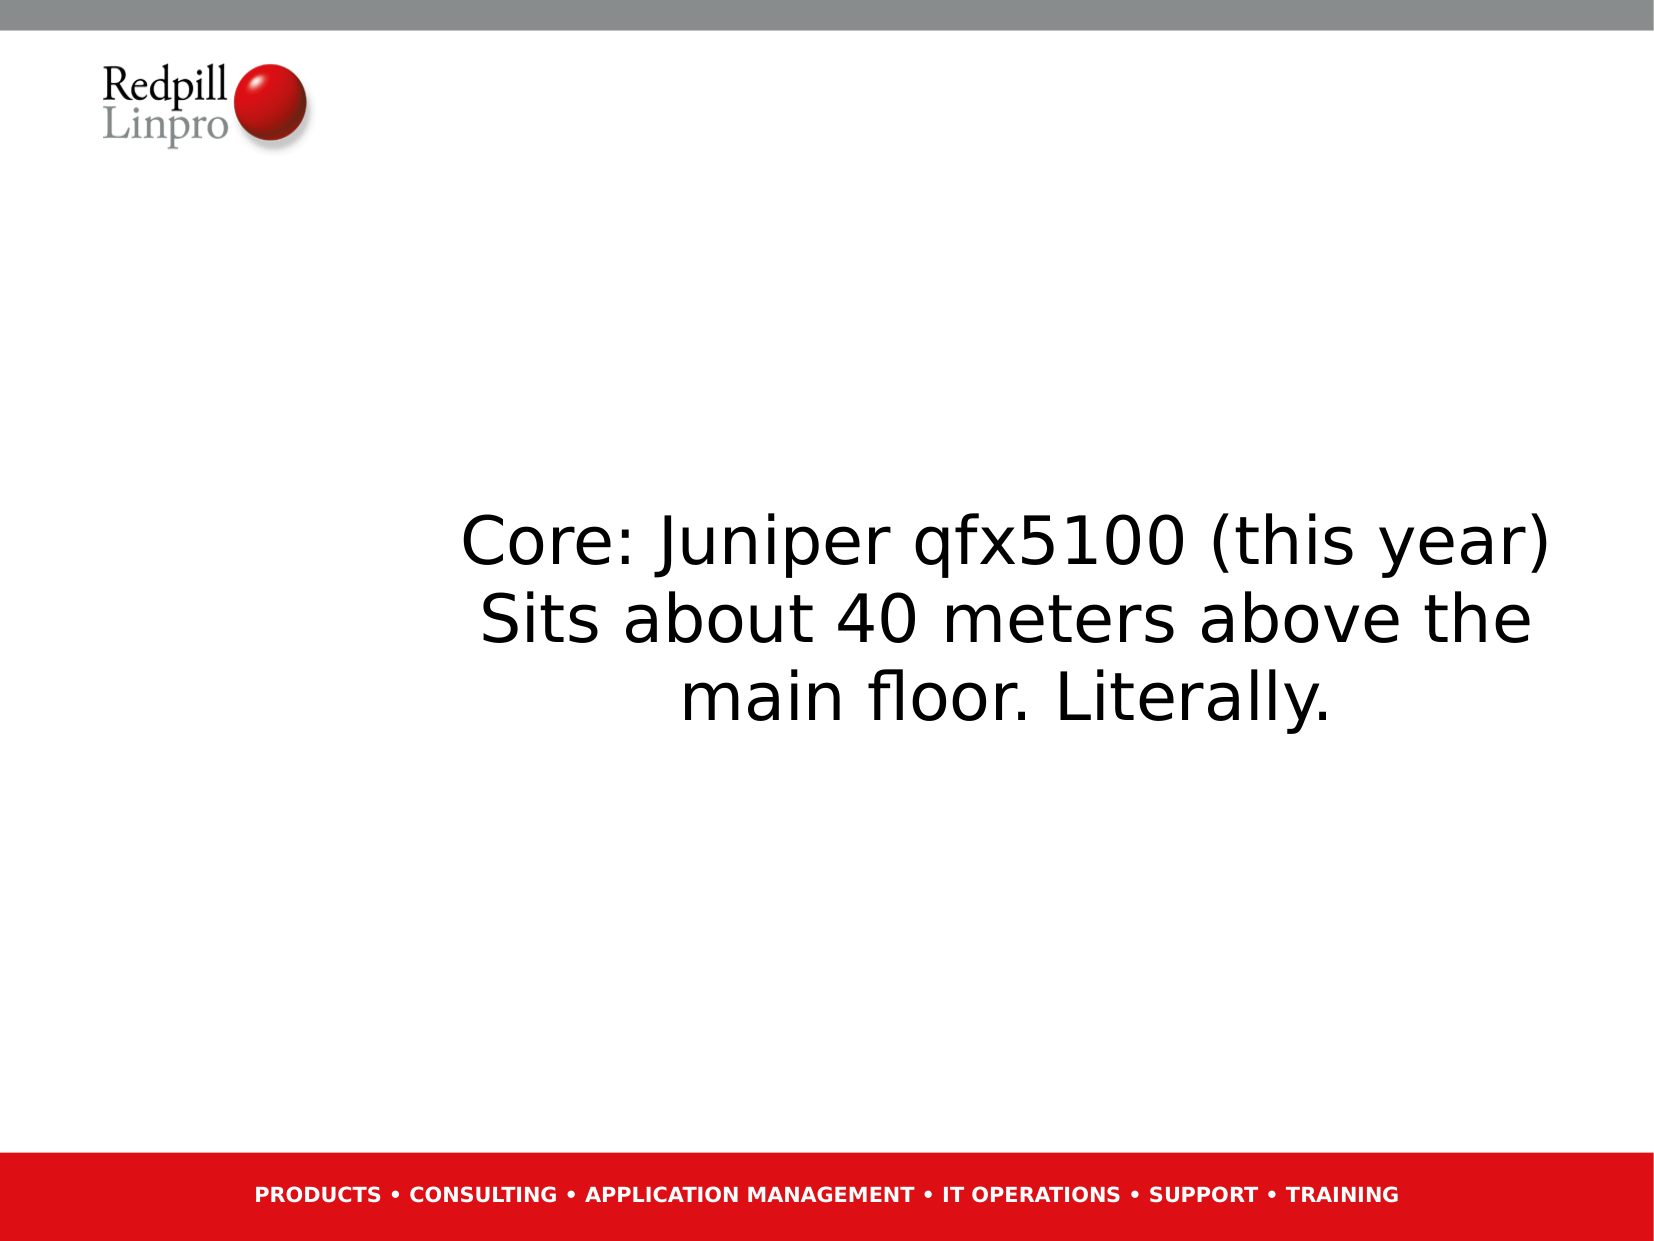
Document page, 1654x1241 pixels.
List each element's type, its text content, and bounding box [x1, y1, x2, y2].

subtitle Core: Juniper qfx5100 (this year) Sits about 40 meters above the main floor. Literally. [442, 49, 1571, 1190]
picture [0, 0, 1654, 1241]
